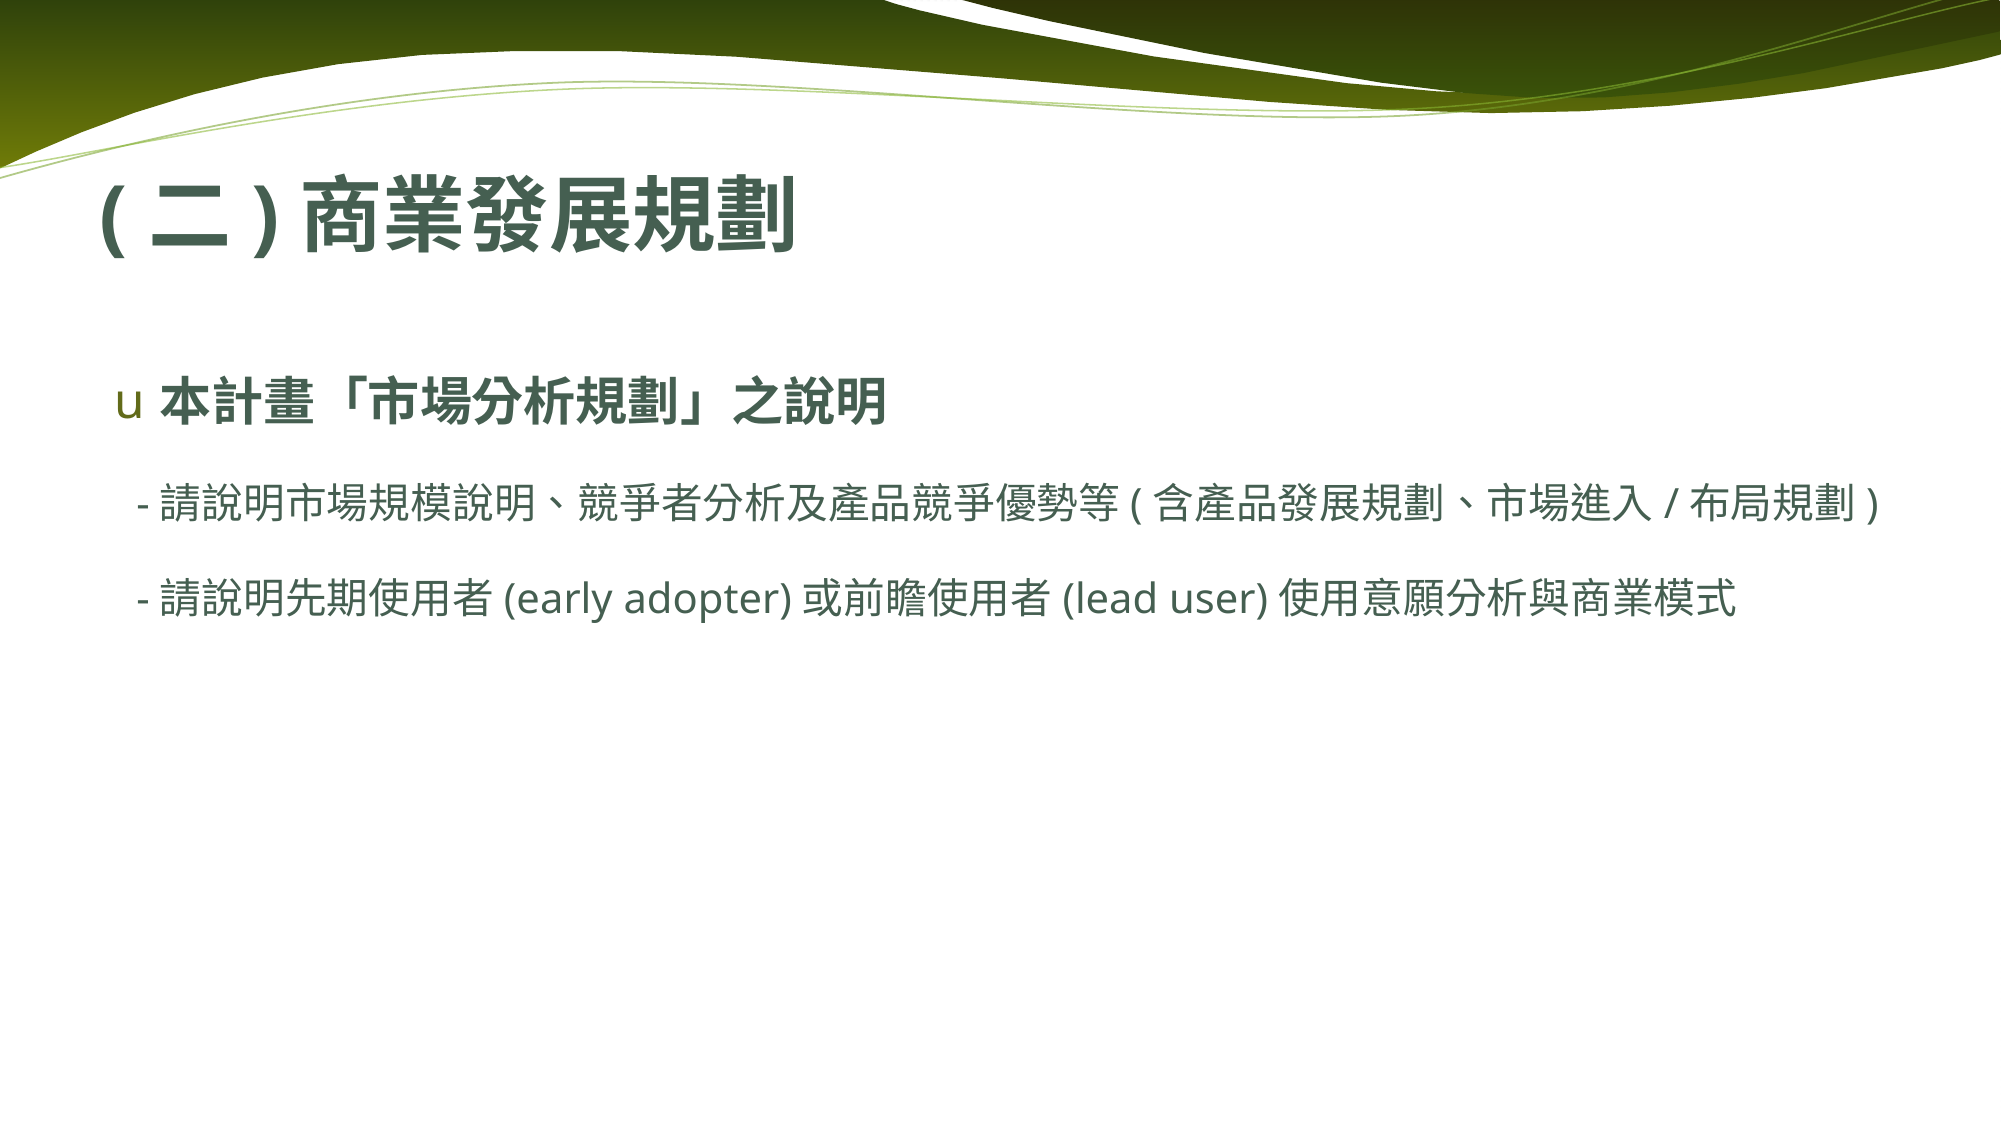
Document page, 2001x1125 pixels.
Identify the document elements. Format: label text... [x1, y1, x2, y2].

list 本計畫「市場分析規劃」之說明 -請說明市場規模說明、競爭者分析及產品競爭優勢等(含產品發展規劃、市場進入/布局規劃) -請說明先期使用者(early adopter)或前瞻使用者(lead user)使用意願分析與商業模式 [99, 317, 1900, 1038]
title (二)商業發展規劃 [99, 75, 1900, 263]
